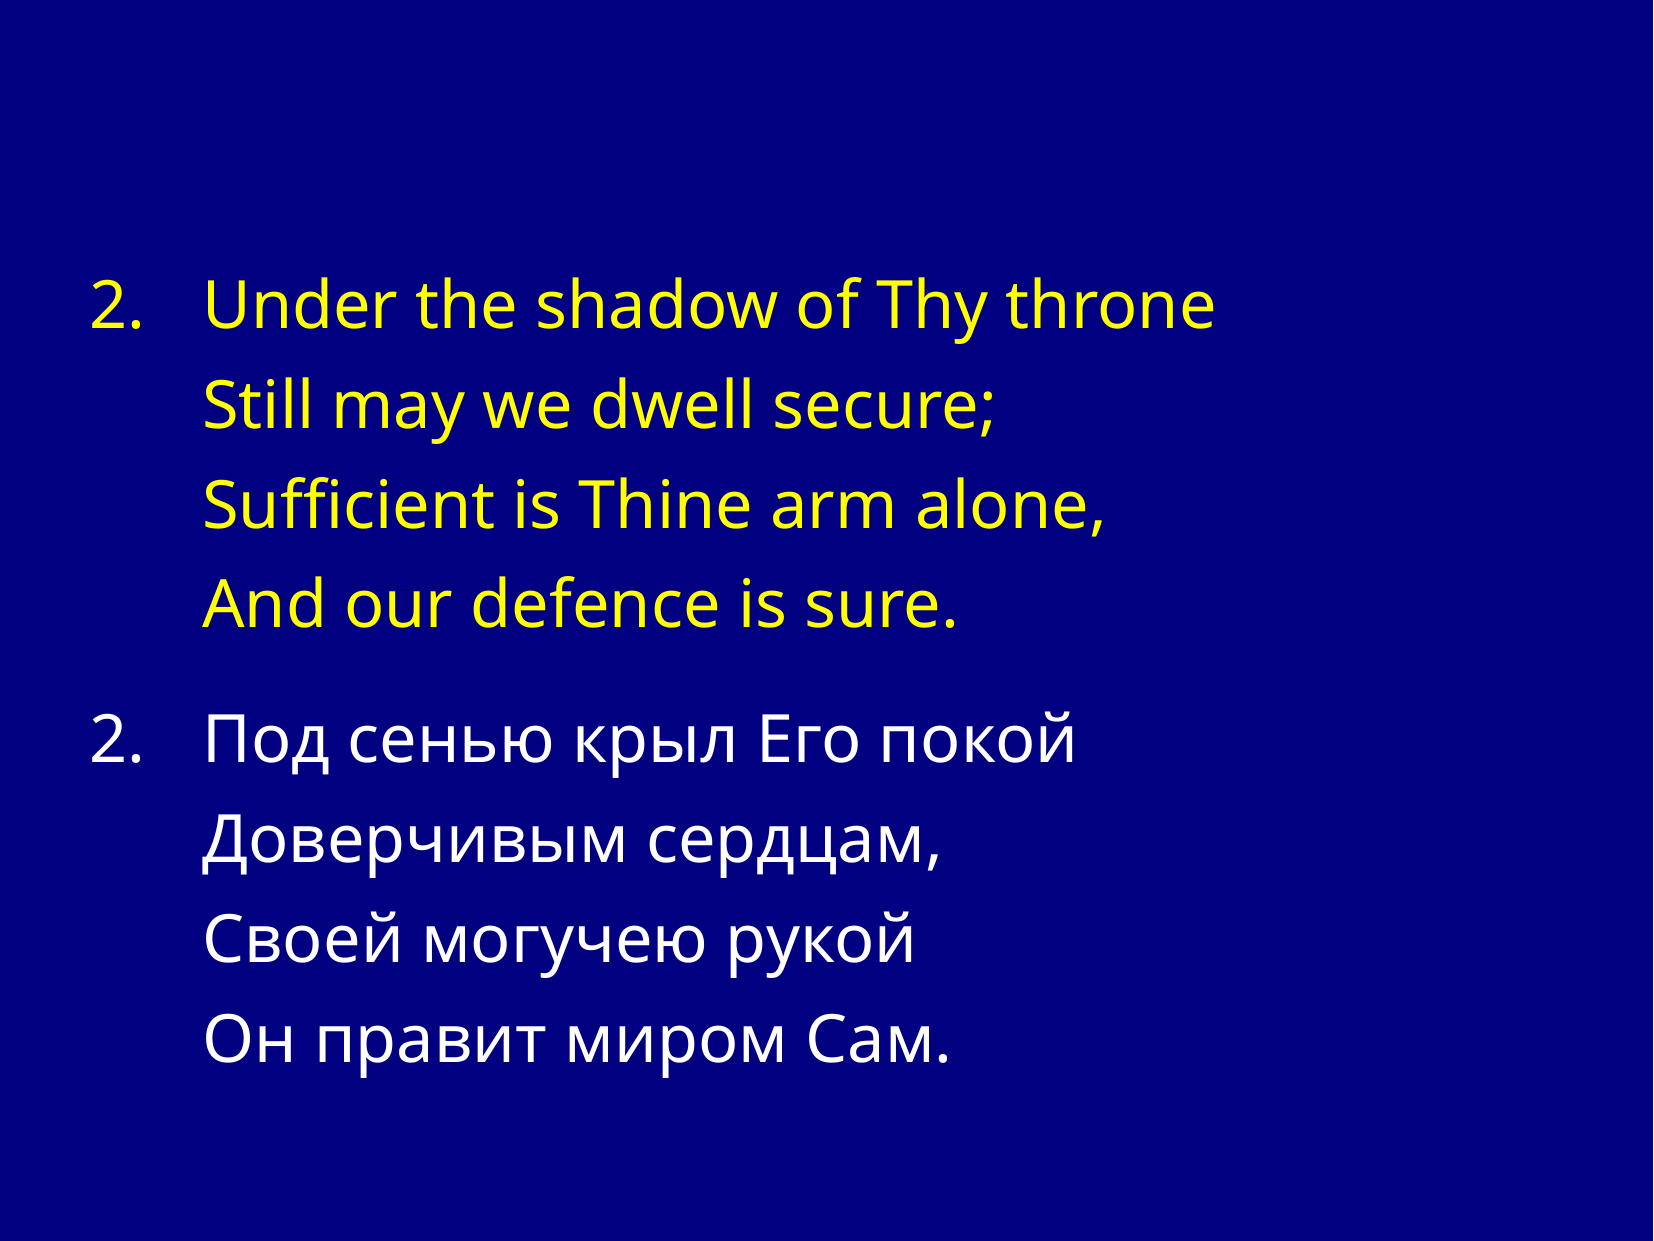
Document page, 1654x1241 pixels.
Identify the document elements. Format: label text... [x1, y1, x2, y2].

text_box 2. Under the shadow of Thy throne Still may we dwell secure; Sufficient is Thine arm alone, And our defence is sure. [75, 150, 1576, 638]
text_box 2. Под сенью крыл Его покой Доверчивым сердцам, Своей могучею рукой Он правит миром Сам. [75, 675, 1576, 1163]
